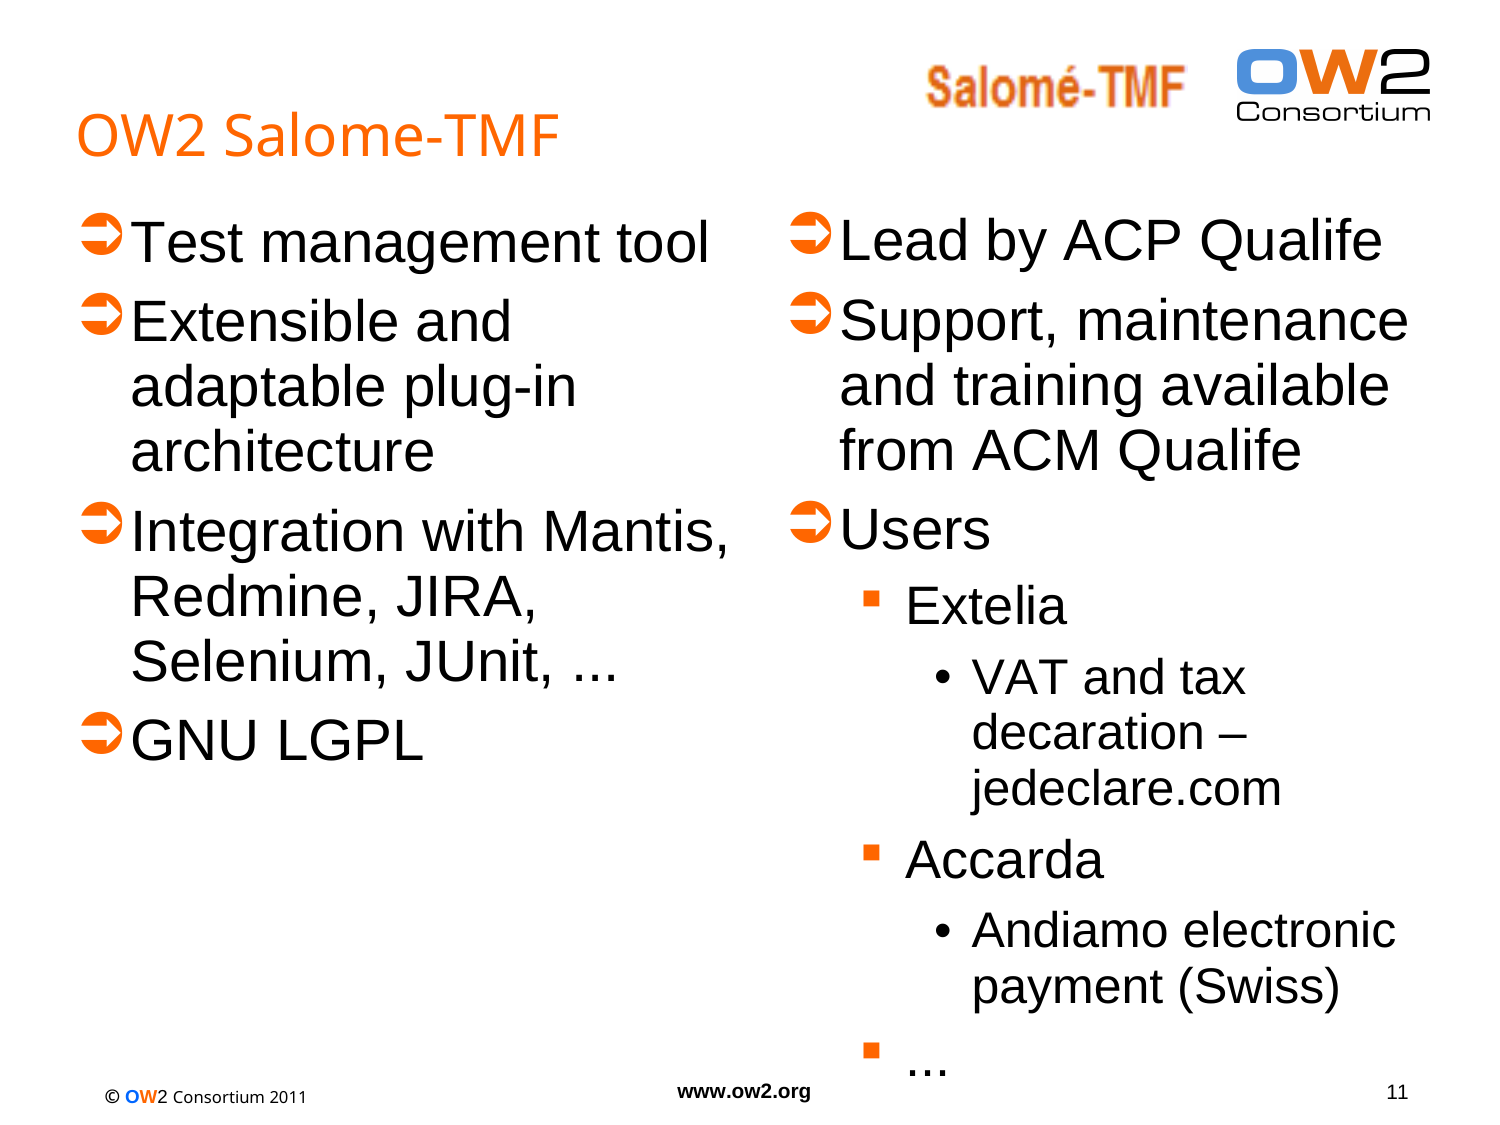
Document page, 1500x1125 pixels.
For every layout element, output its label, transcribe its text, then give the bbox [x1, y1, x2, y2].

picture [921, 53, 1188, 122]
title OW2 Salome-TMF [75, 52, 1175, 207]
list Lead by ACP Qualife Support, maintenance and training available from ACM Qualife Users Extelia VAT and tax decaration – jedeclare.com Accarda Andiamo electronic payment (Swiss) ... [784, 208, 1443, 1089]
list Test management tool Extensible and adaptable plug-in architecture Integration with Mantis, Redmine, JIRA, Selenium, JUnit, ... GNU LGPL [74, 209, 768, 937]
